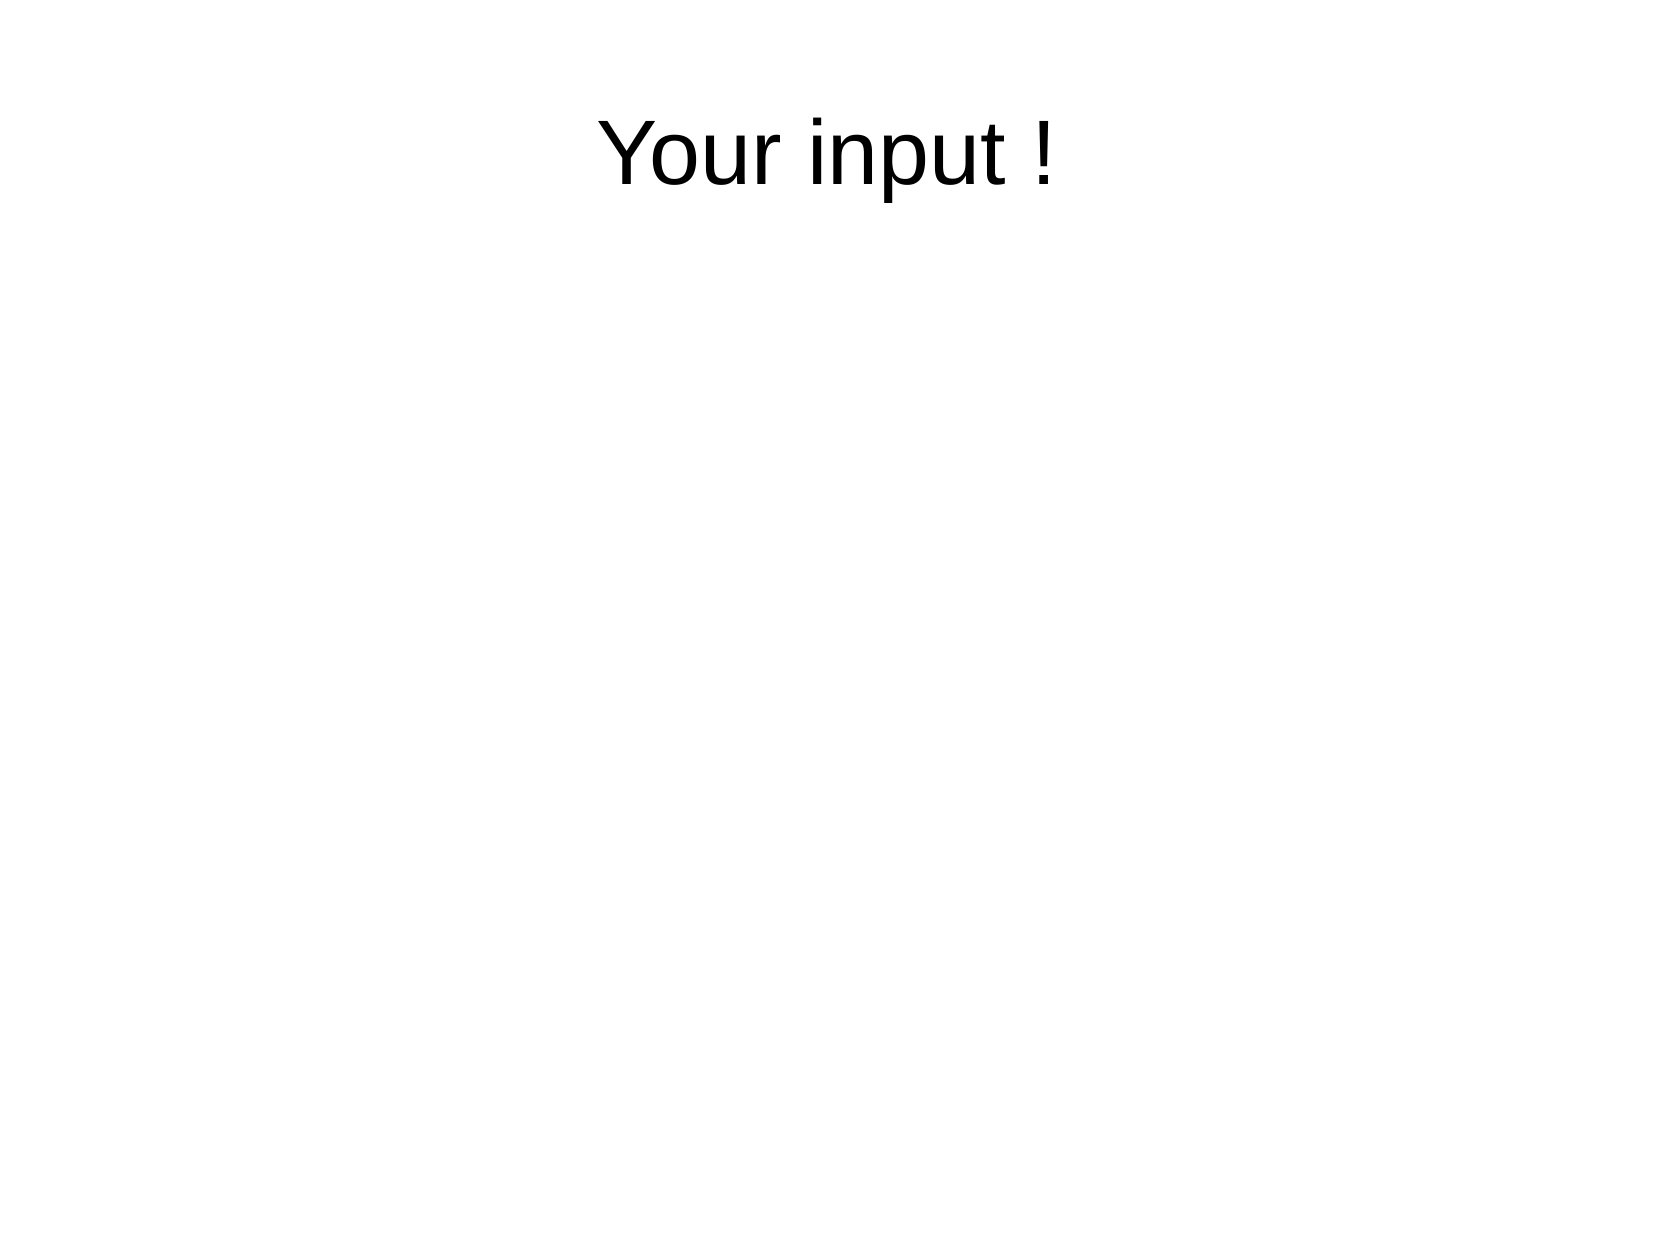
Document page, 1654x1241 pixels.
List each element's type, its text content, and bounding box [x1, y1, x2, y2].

title Your input ! [82, 49, 1571, 257]
